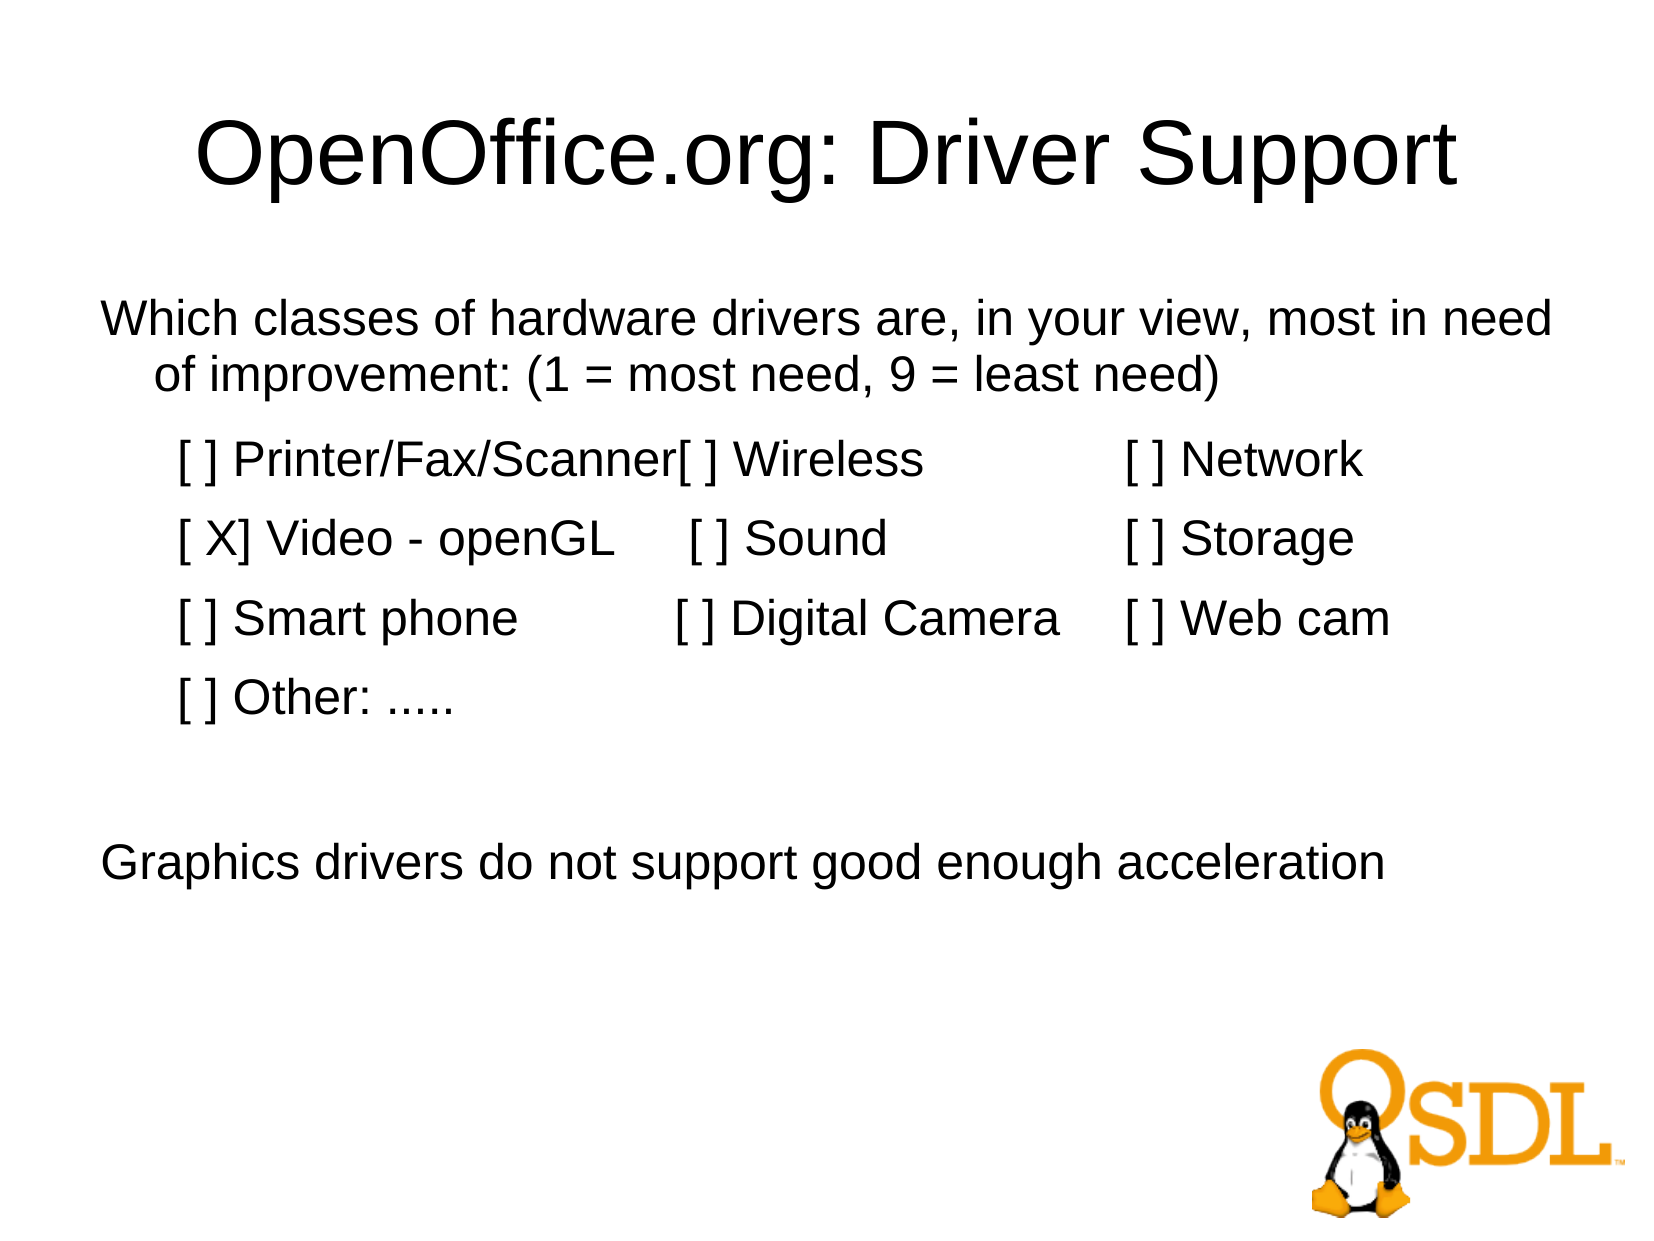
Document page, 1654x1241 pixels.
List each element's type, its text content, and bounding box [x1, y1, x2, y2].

title OpenOffice.org: Driver Support [82, 49, 1571, 257]
picture [1312, 1049, 1625, 1218]
list Which classes of hardware drivers are, in your view, most in need of improvement: (1 = most need, 9 = least need) [ ] Printer/Fax/Scanner[ ] Wireless [ ] Network [ X] Video - openGL [ ] Sound [ ] Storage [ ] Smart phone [ ] Digital Camera [ ] Web cam [ ] Other: ..... Graphics drivers do not support good enough acceleration [82, 290, 1571, 1109]
